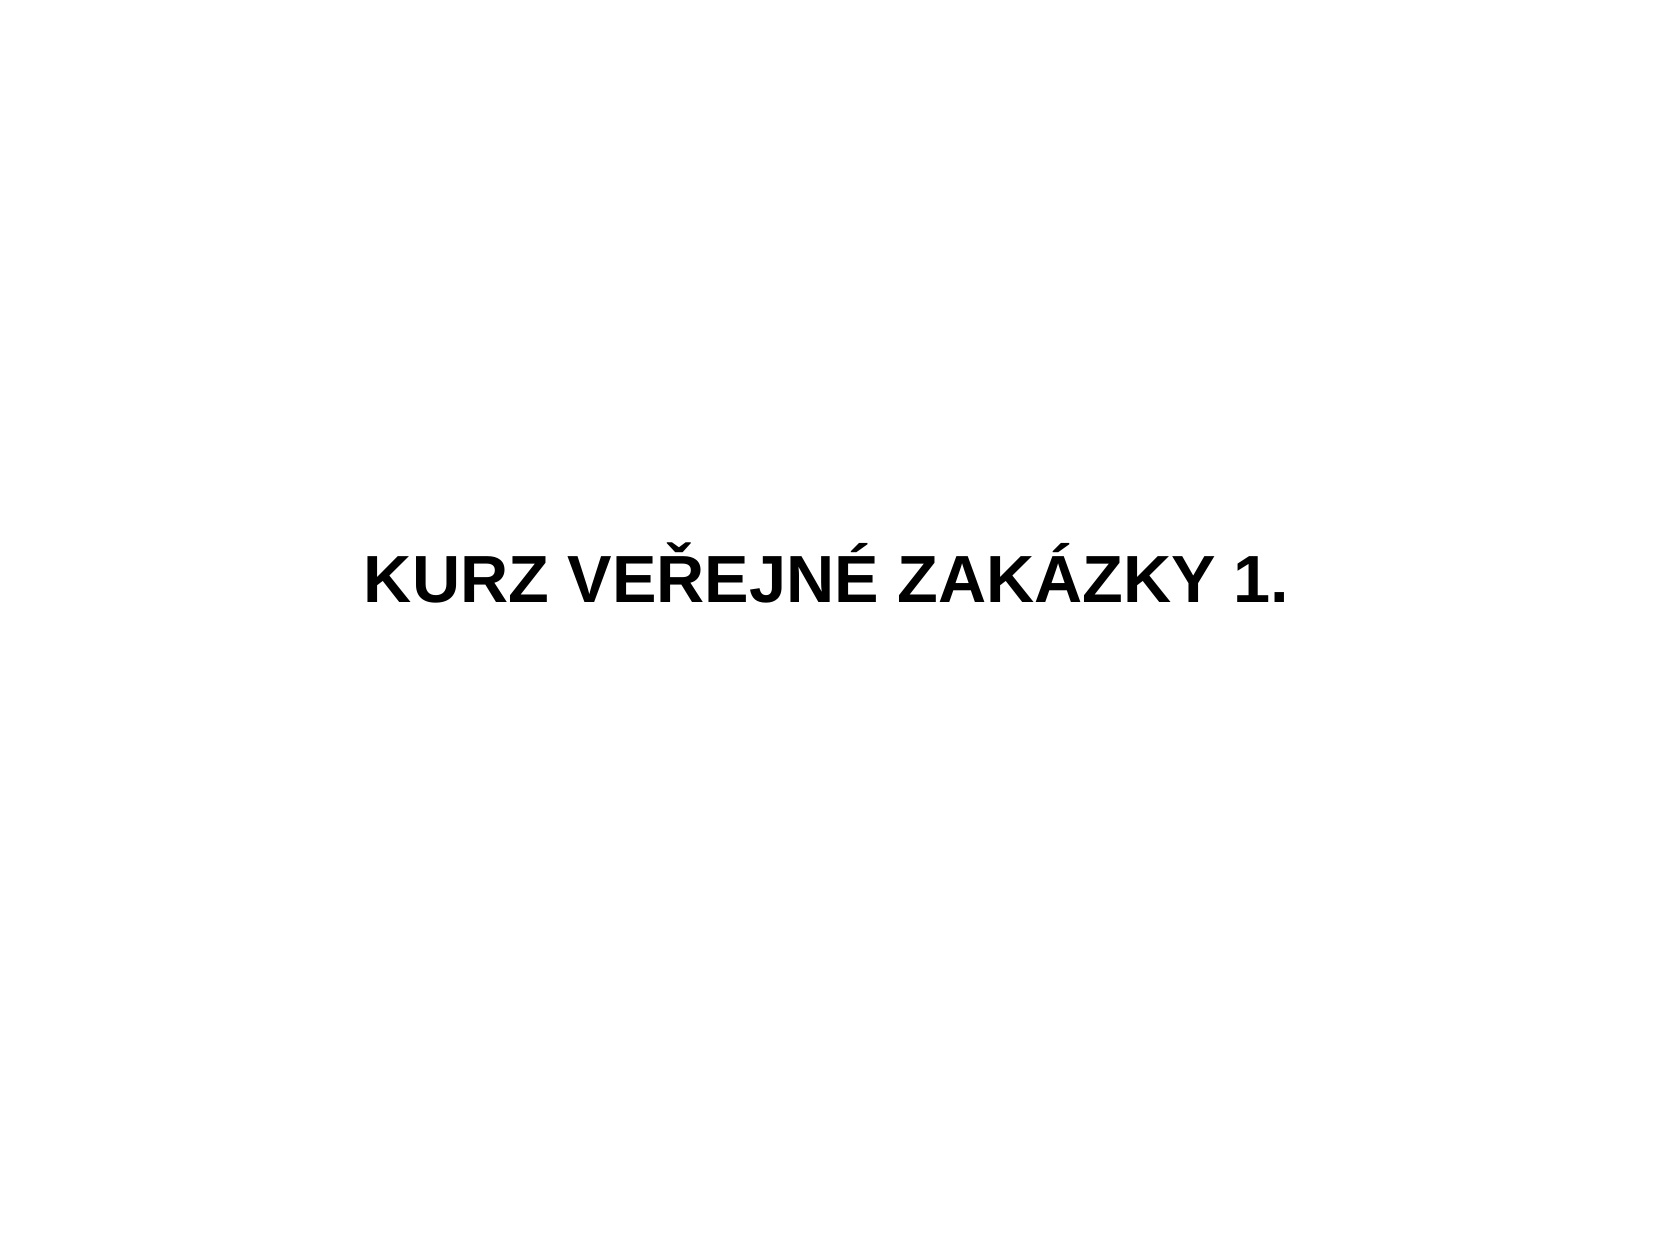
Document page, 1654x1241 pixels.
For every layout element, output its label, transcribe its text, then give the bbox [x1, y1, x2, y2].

subtitle KURZ VEŘEJNÉ ZAKÁZKY 1. [82, 49, 1571, 1109]
